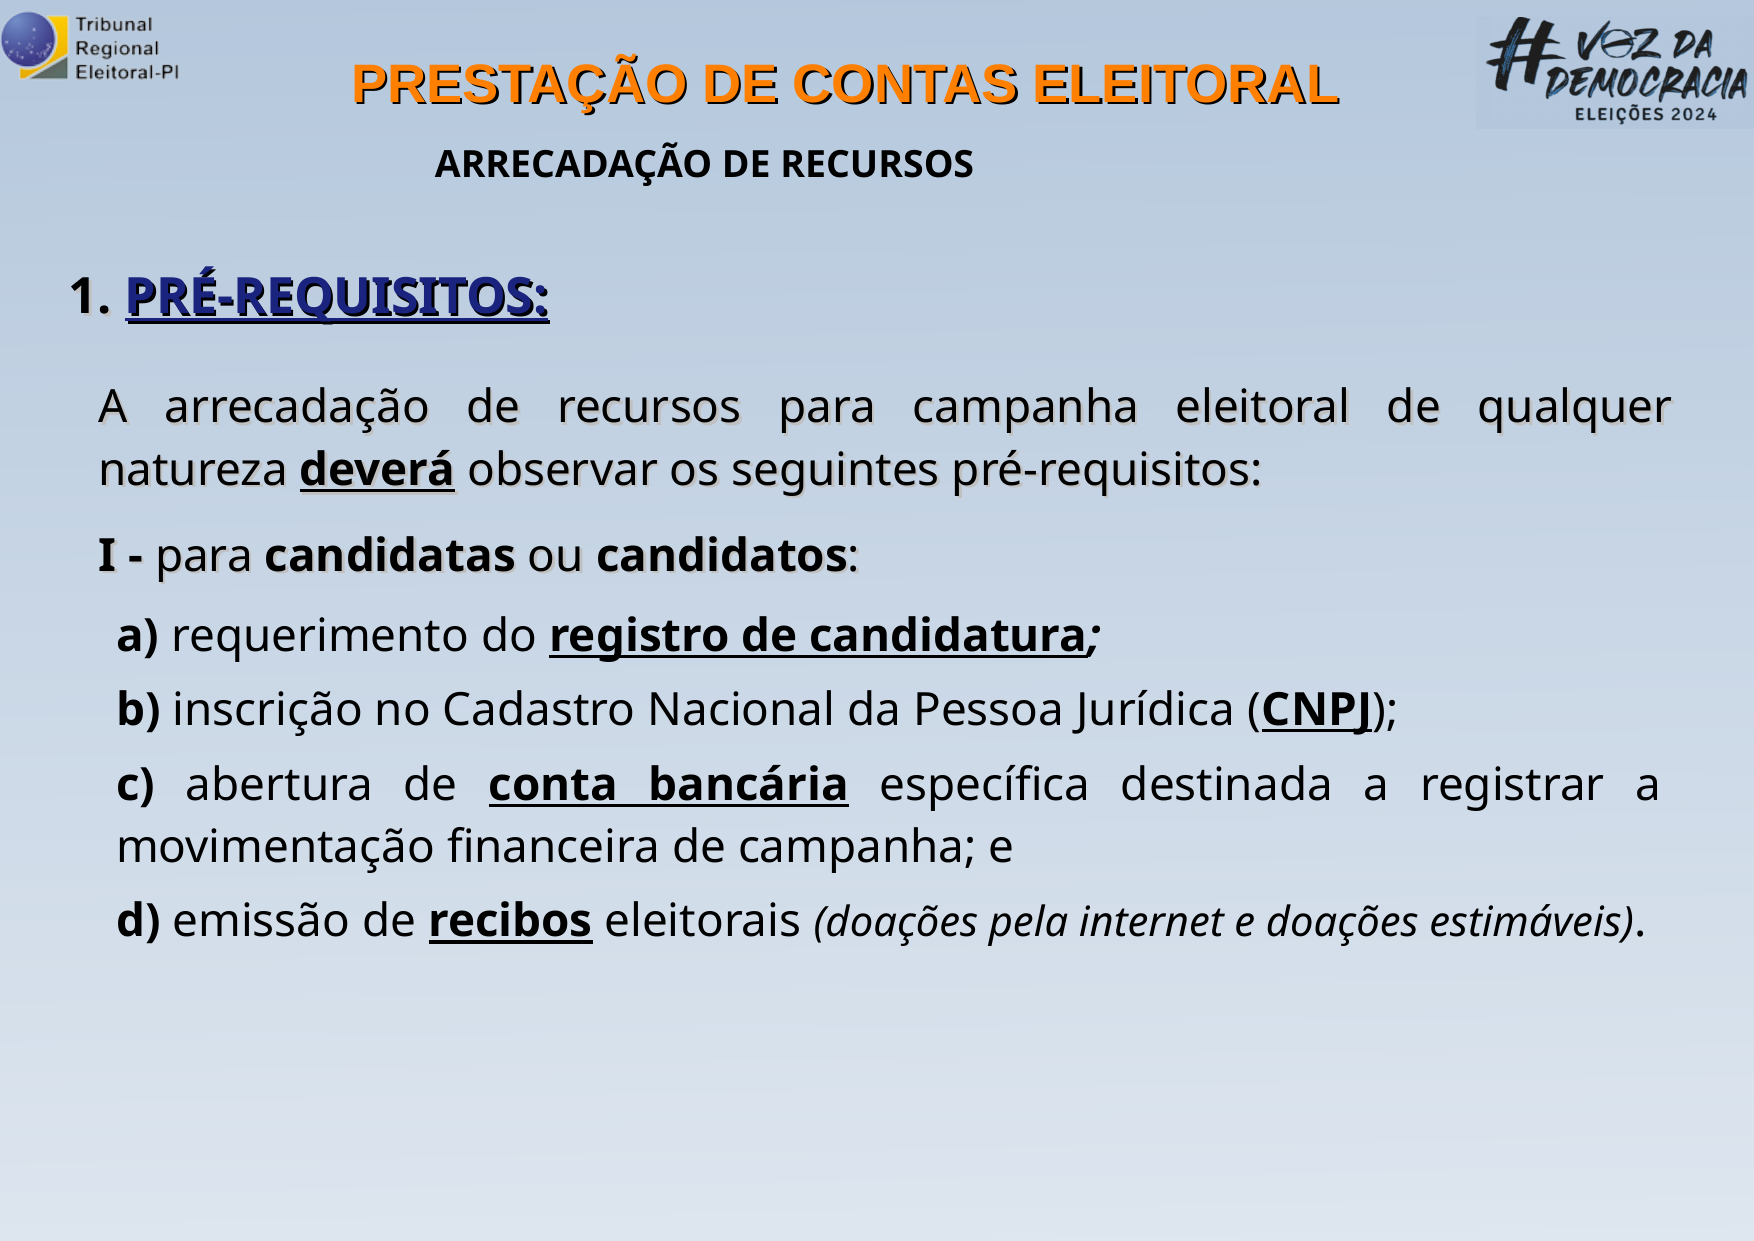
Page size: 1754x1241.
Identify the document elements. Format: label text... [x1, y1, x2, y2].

title PRESTAÇÃO DE CONTAS ELEITORAL [172, 53, 1520, 131]
text_box ARRECADAÇÃO DE RECURSOS [420, 130, 1174, 197]
picture [0, 11, 195, 87]
subtitle PRÉ-REQUISITOS: A arrecadação de recursos para campanha eleitoral de qualquer natureza deverá observar os seguintes pré-requisitos: I - para candidatas ou candidatos: a) requerimento do registro de candidatura; b) inscrição no Cadastro Nacional da Pessoa Jurídica (CNPJ); c) abertura de conta bancária específica destinada a registrar a movimentação financeira de campanha; e d) emissão de recibos eleitorais (doações pela internet e doações estimáveis). [69, 260, 1692, 1107]
